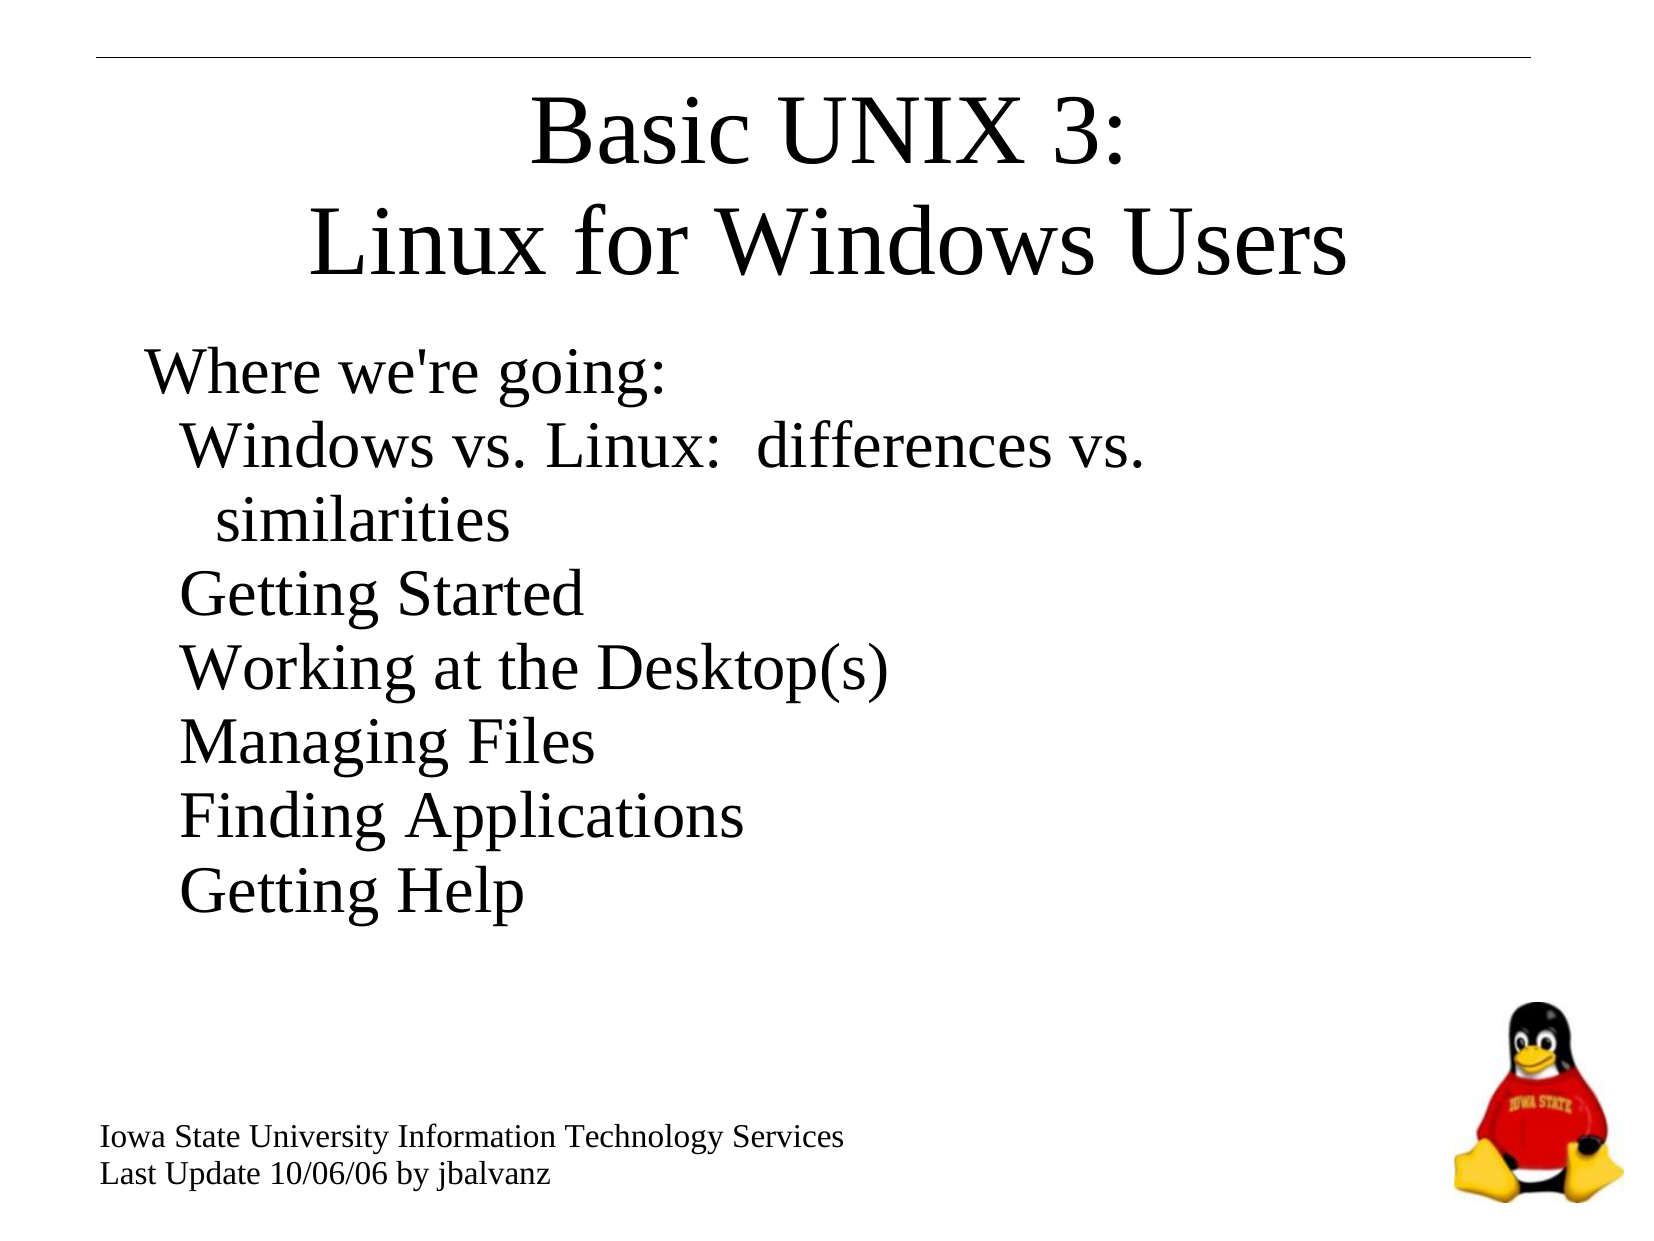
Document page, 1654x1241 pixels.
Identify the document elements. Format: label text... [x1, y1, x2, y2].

text_box Where we're going: Windows vs. Linux: differences vs. similarities Getting Started Working at the Desktop(s) Managing Files Finding Applications Getting Help [144, 334, 1363, 1117]
picture [1454, 1002, 1624, 1203]
title Basic UNIX 3: Linux for Windows Users [123, 46, 1536, 324]
text_box Iowa State University Information Technology Services Last Update 10/06/06 by jbalvanz [99, 1117, 1404, 1211]
